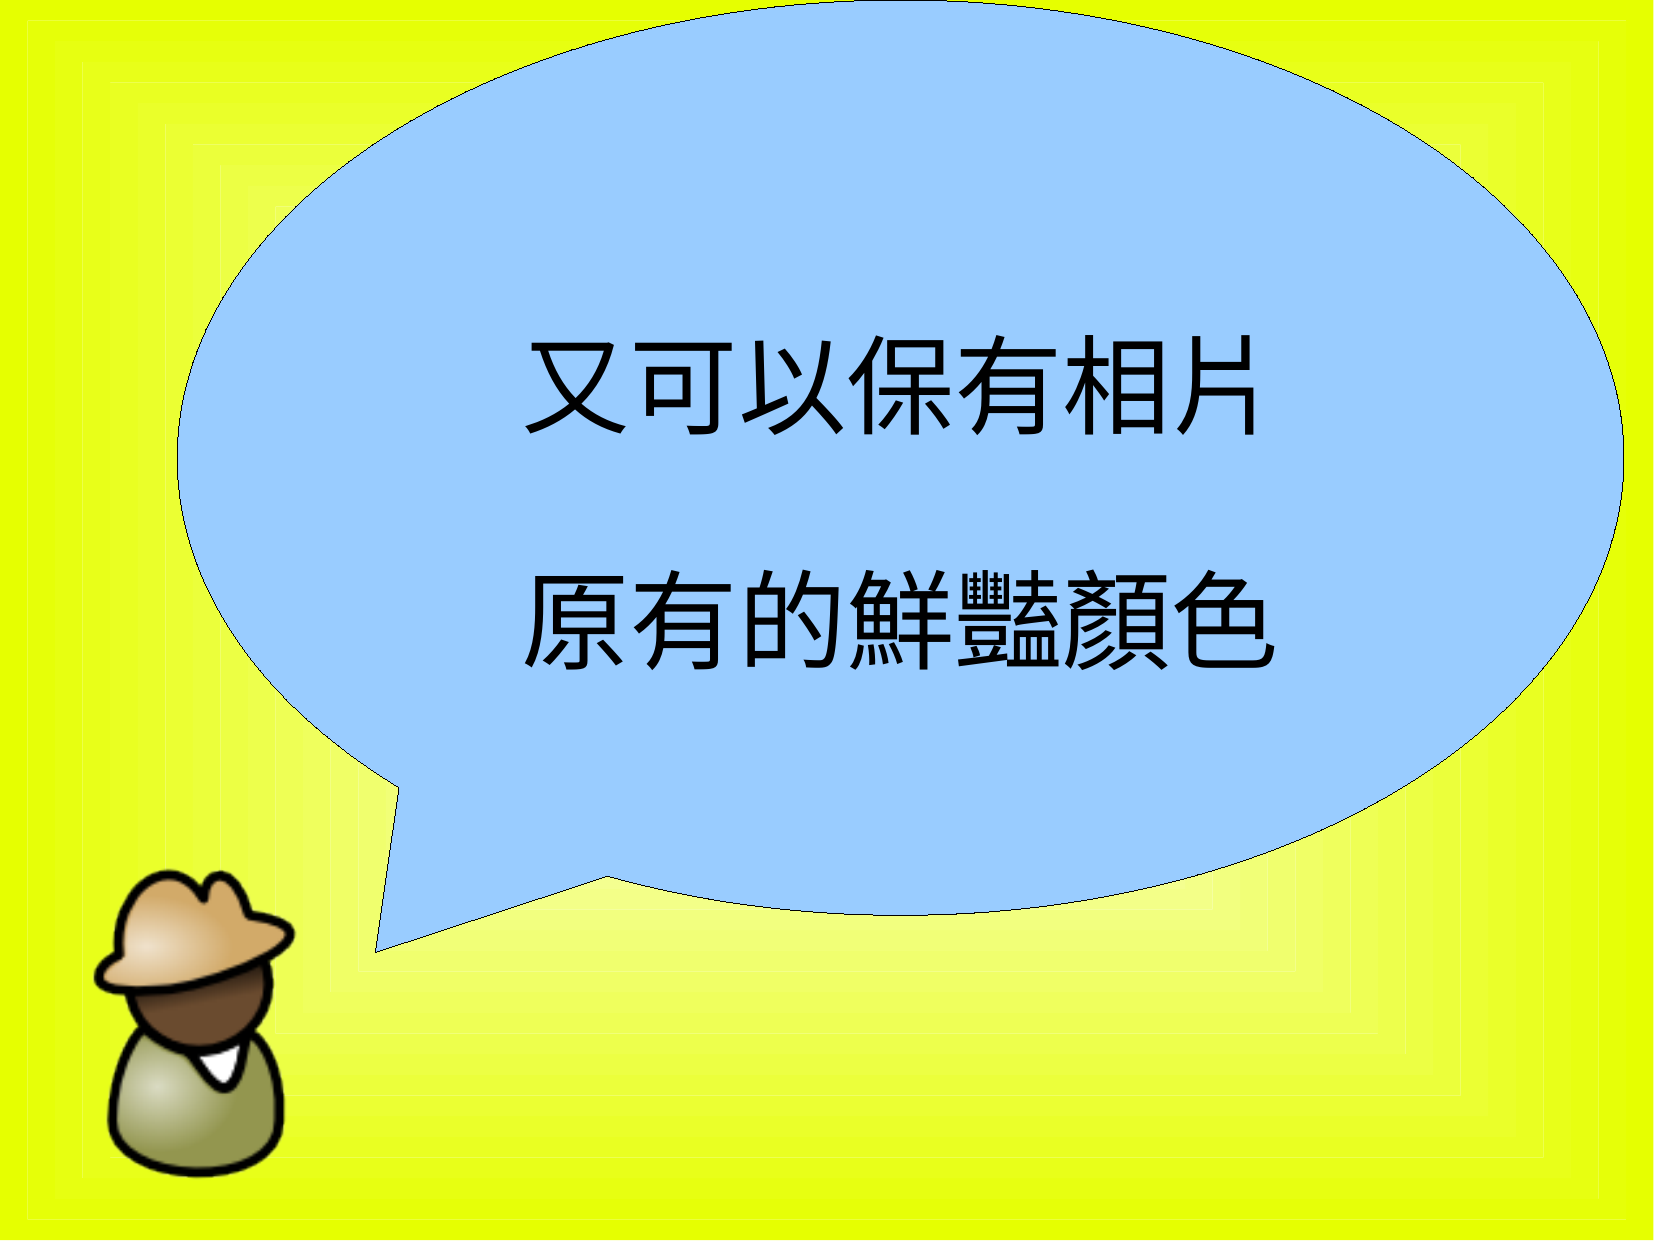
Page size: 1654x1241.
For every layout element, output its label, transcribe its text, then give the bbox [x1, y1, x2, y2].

text_box 又可以保有相片 原有的鮮豔顏色 [177, 0, 1624, 953]
picture [29, 856, 355, 1183]
